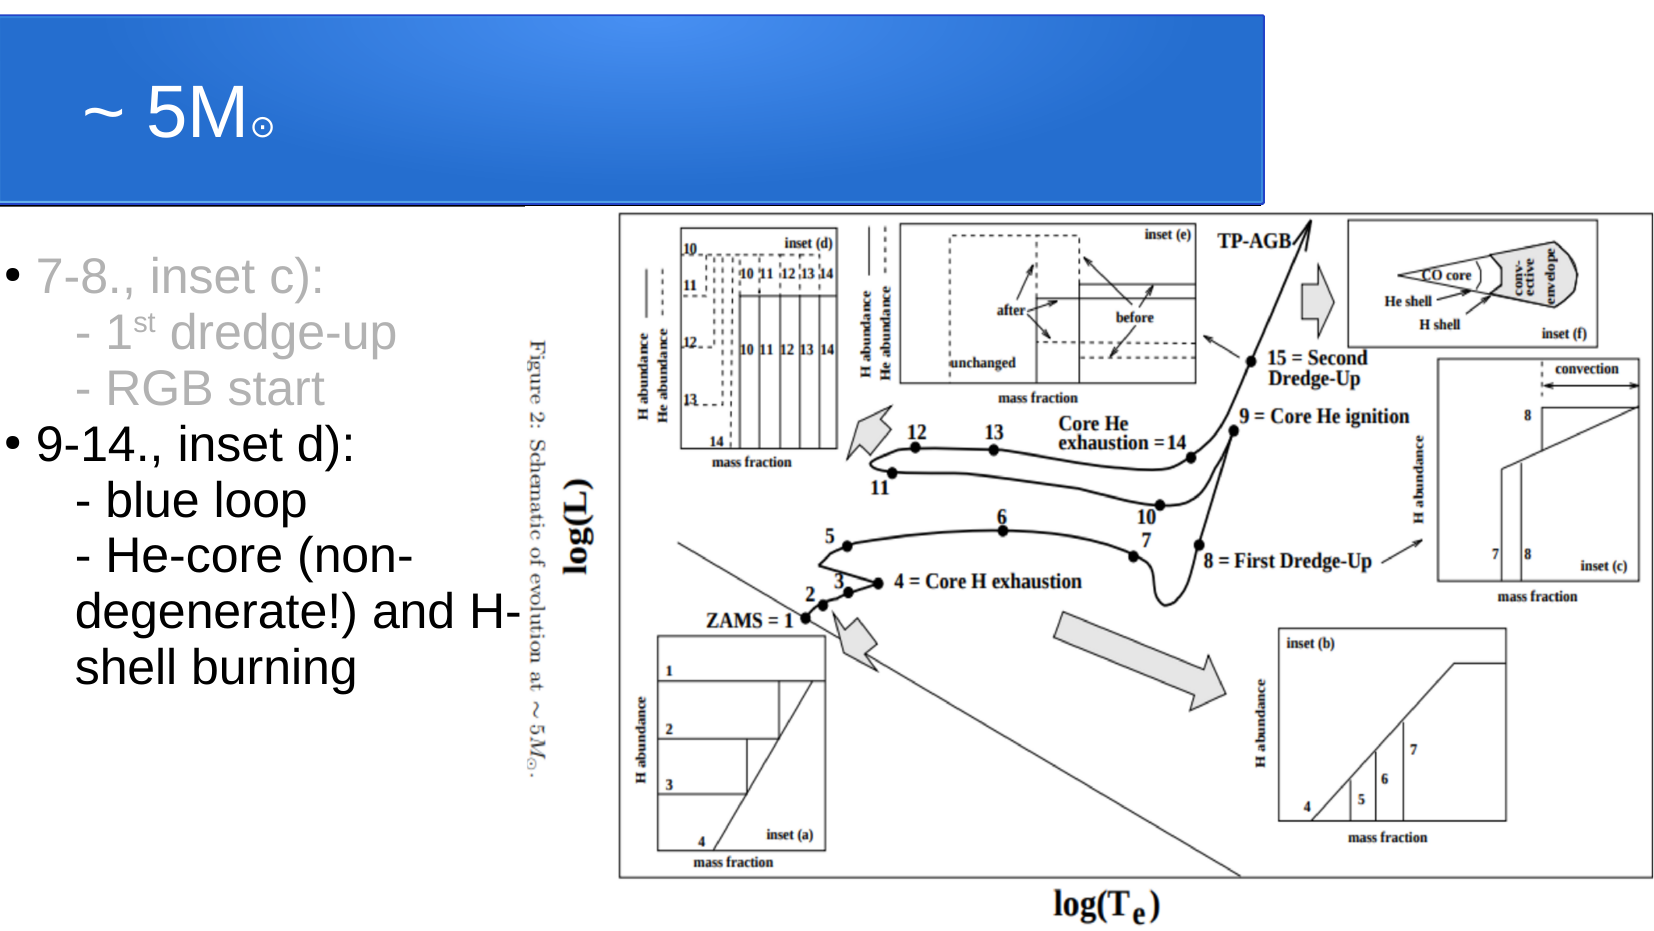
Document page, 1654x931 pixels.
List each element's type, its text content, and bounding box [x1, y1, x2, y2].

title ~ 5M⊙ [82, 35, 1235, 189]
subtitle 7-8., inset c): - 1st dredge-up - RGB start 9-14., inset d): - blue loop - He-core (non-degenerate!) and H-shell burning [3, 229, 525, 770]
picture [525, 206, 1654, 931]
